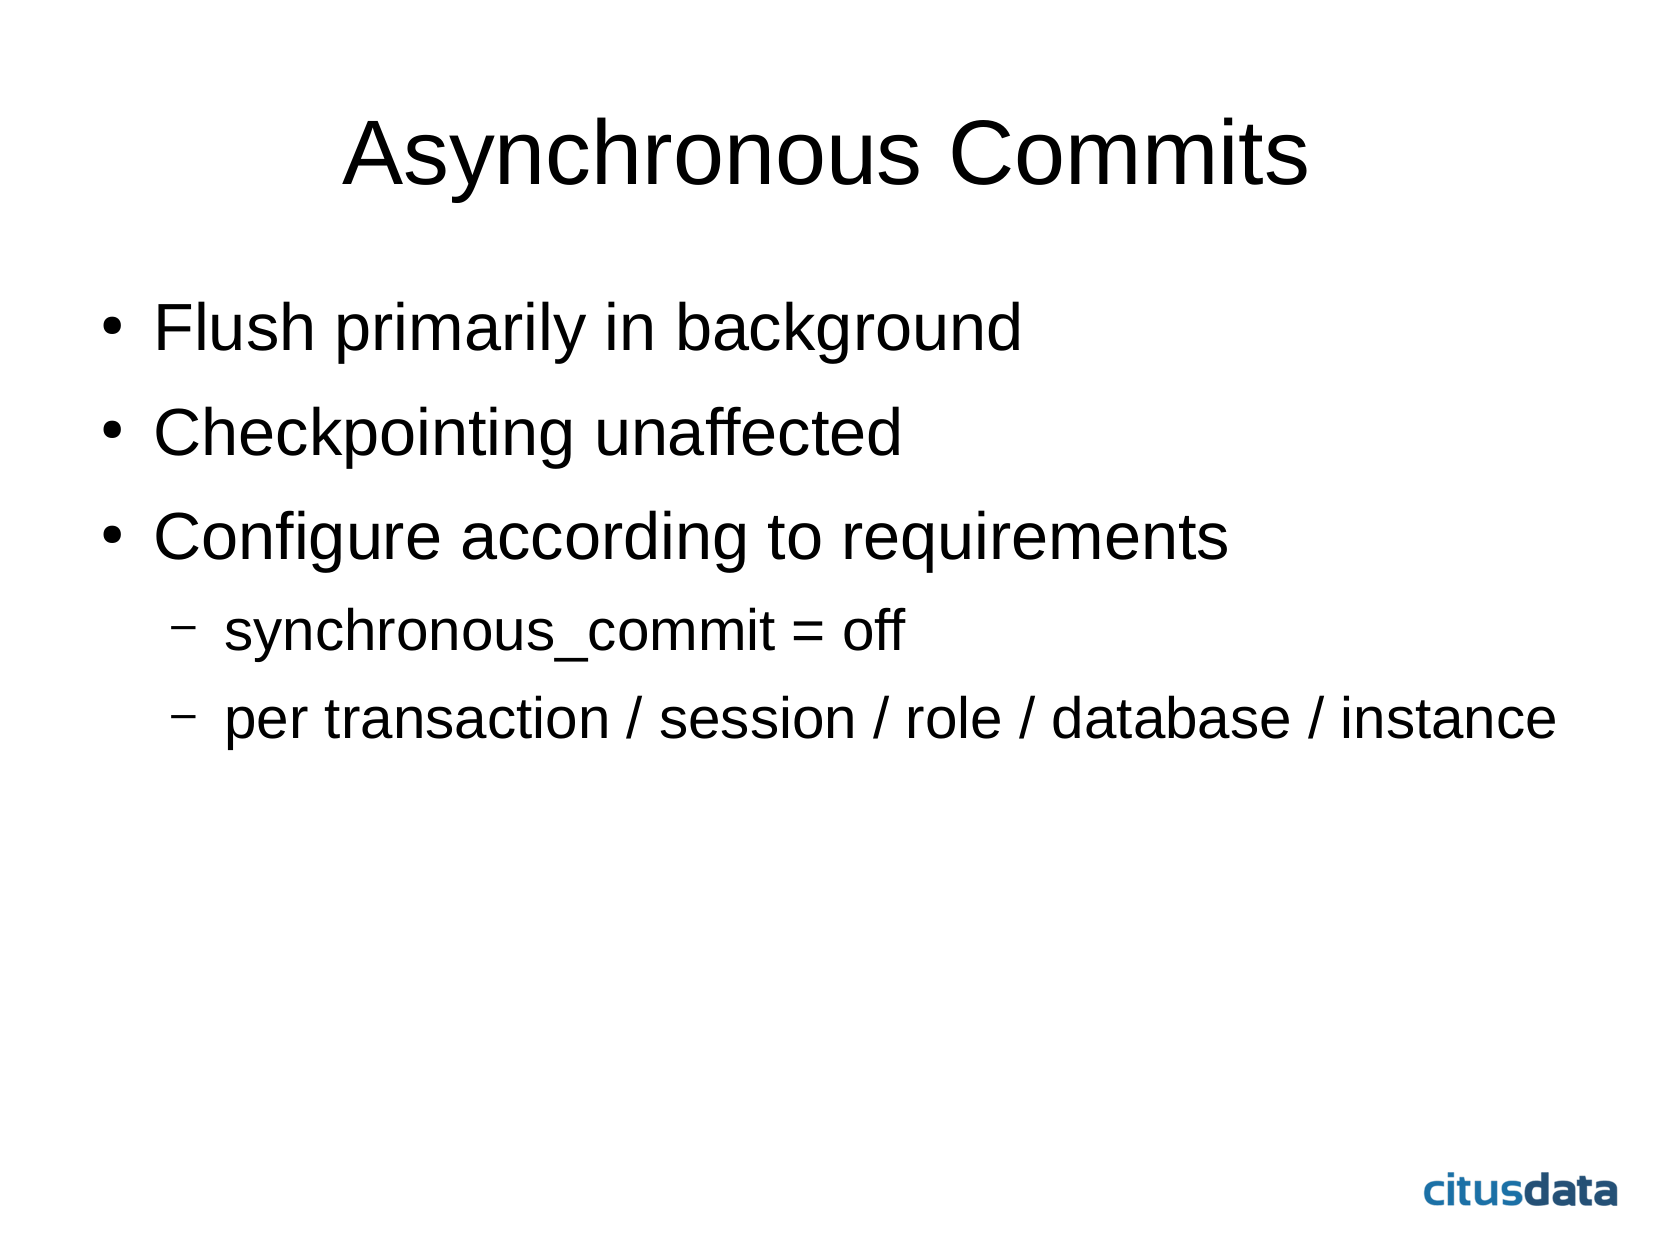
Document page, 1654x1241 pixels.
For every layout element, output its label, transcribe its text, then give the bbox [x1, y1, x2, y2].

picture [1420, 1167, 1622, 1209]
title Asynchronous Commits [82, 49, 1571, 257]
list Flush primarily in background Checkpointing unaffected Configure according to requirements synchronous_commit = off per transaction / session / role / database / instance [82, 290, 1571, 1096]
